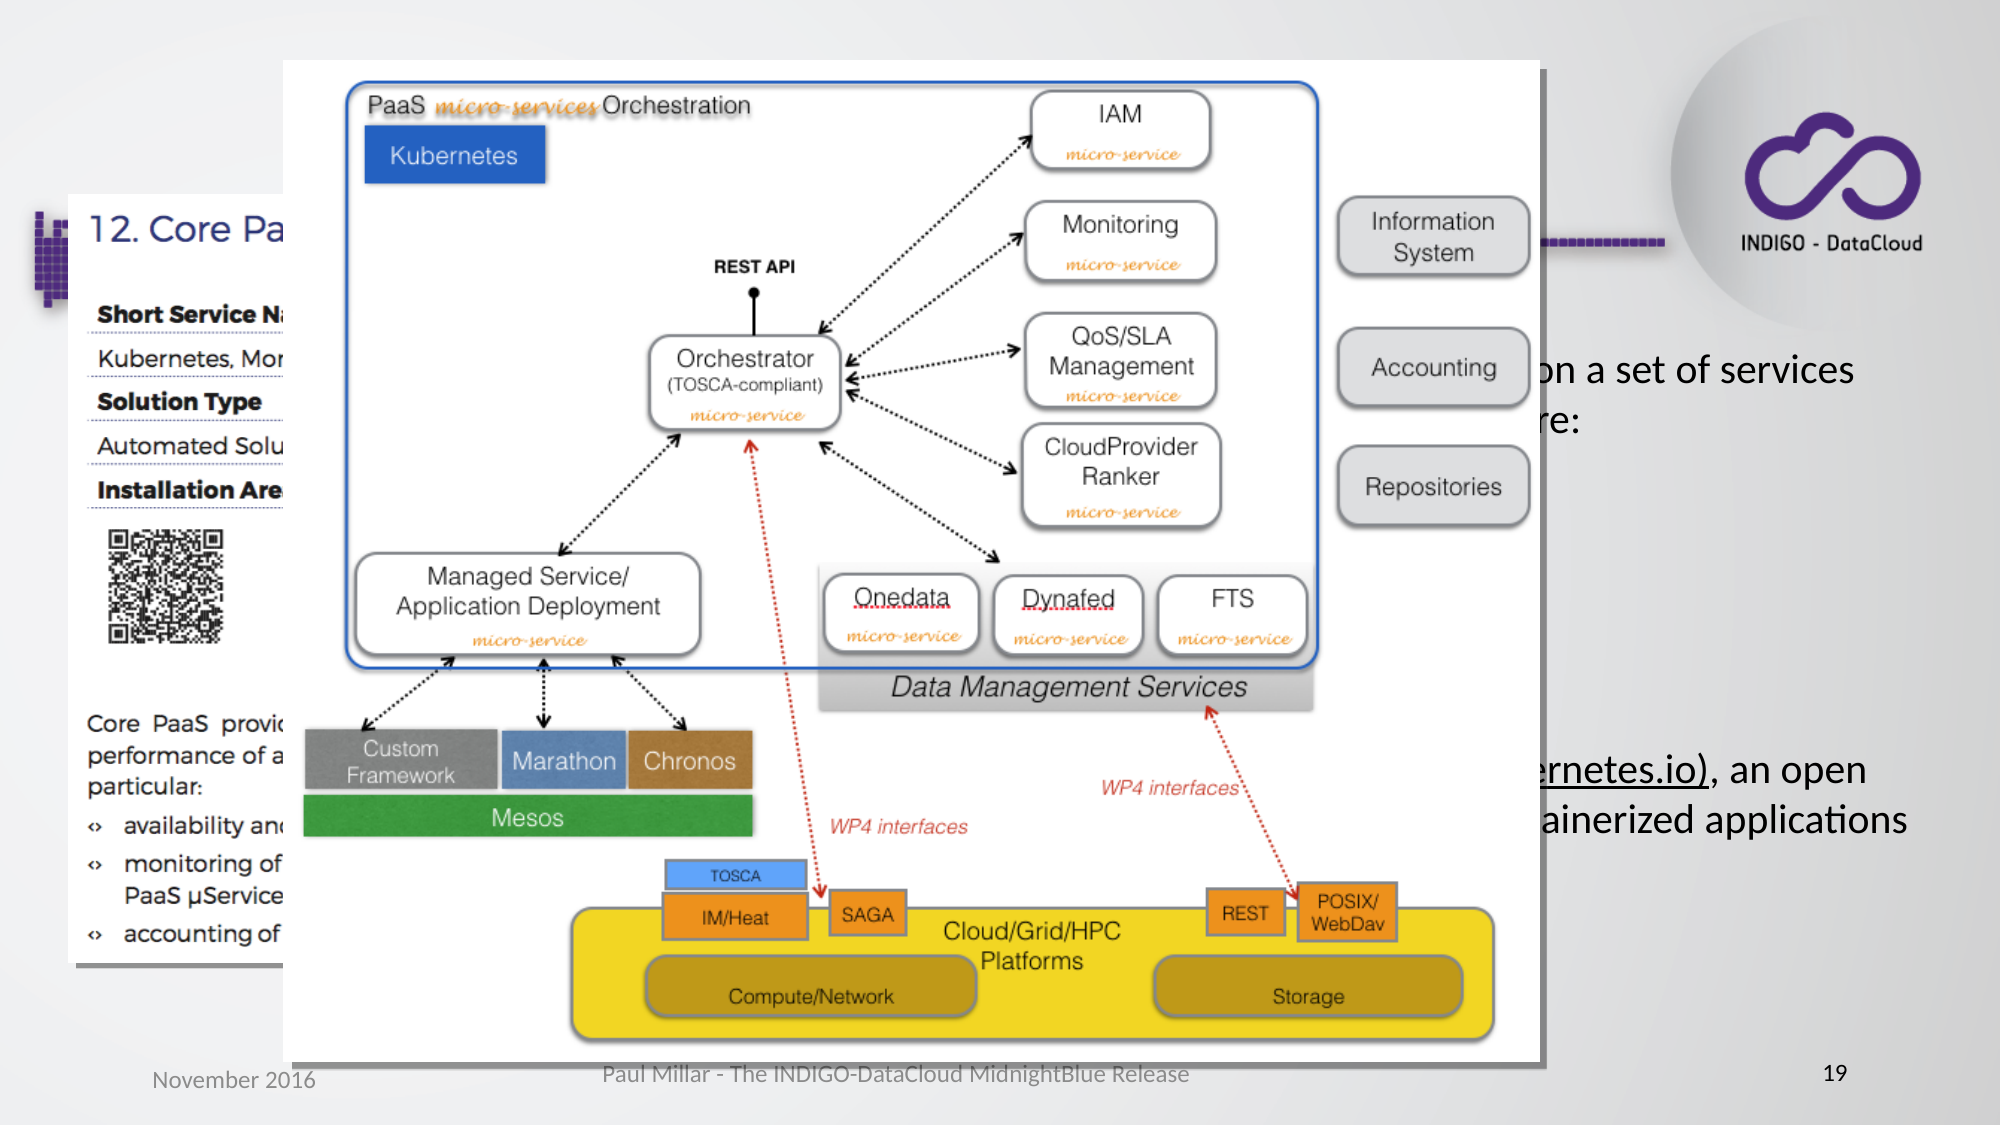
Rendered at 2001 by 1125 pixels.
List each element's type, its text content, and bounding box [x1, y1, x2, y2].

slide_number November 2016 [137, 1048, 588, 1109]
footer Paul Millar - The INDIGO-DataCloud MidnightBlue Release [587, 1071, 1413, 1103]
text_box The INDIGO PaaS core is built upon a set of services (exposing REST interfaces) that are: Deployed Scaled Managed Upgraded Monitored Self-healed through Kubernetes (http://kubernetes.io), an open source system for managing containerized applications across multiple hosts in a cluster. [1548, 334, 1970, 900]
picture [0, 0, 2000, 1125]
slide_number <number> [1702, 1041, 1863, 1102]
